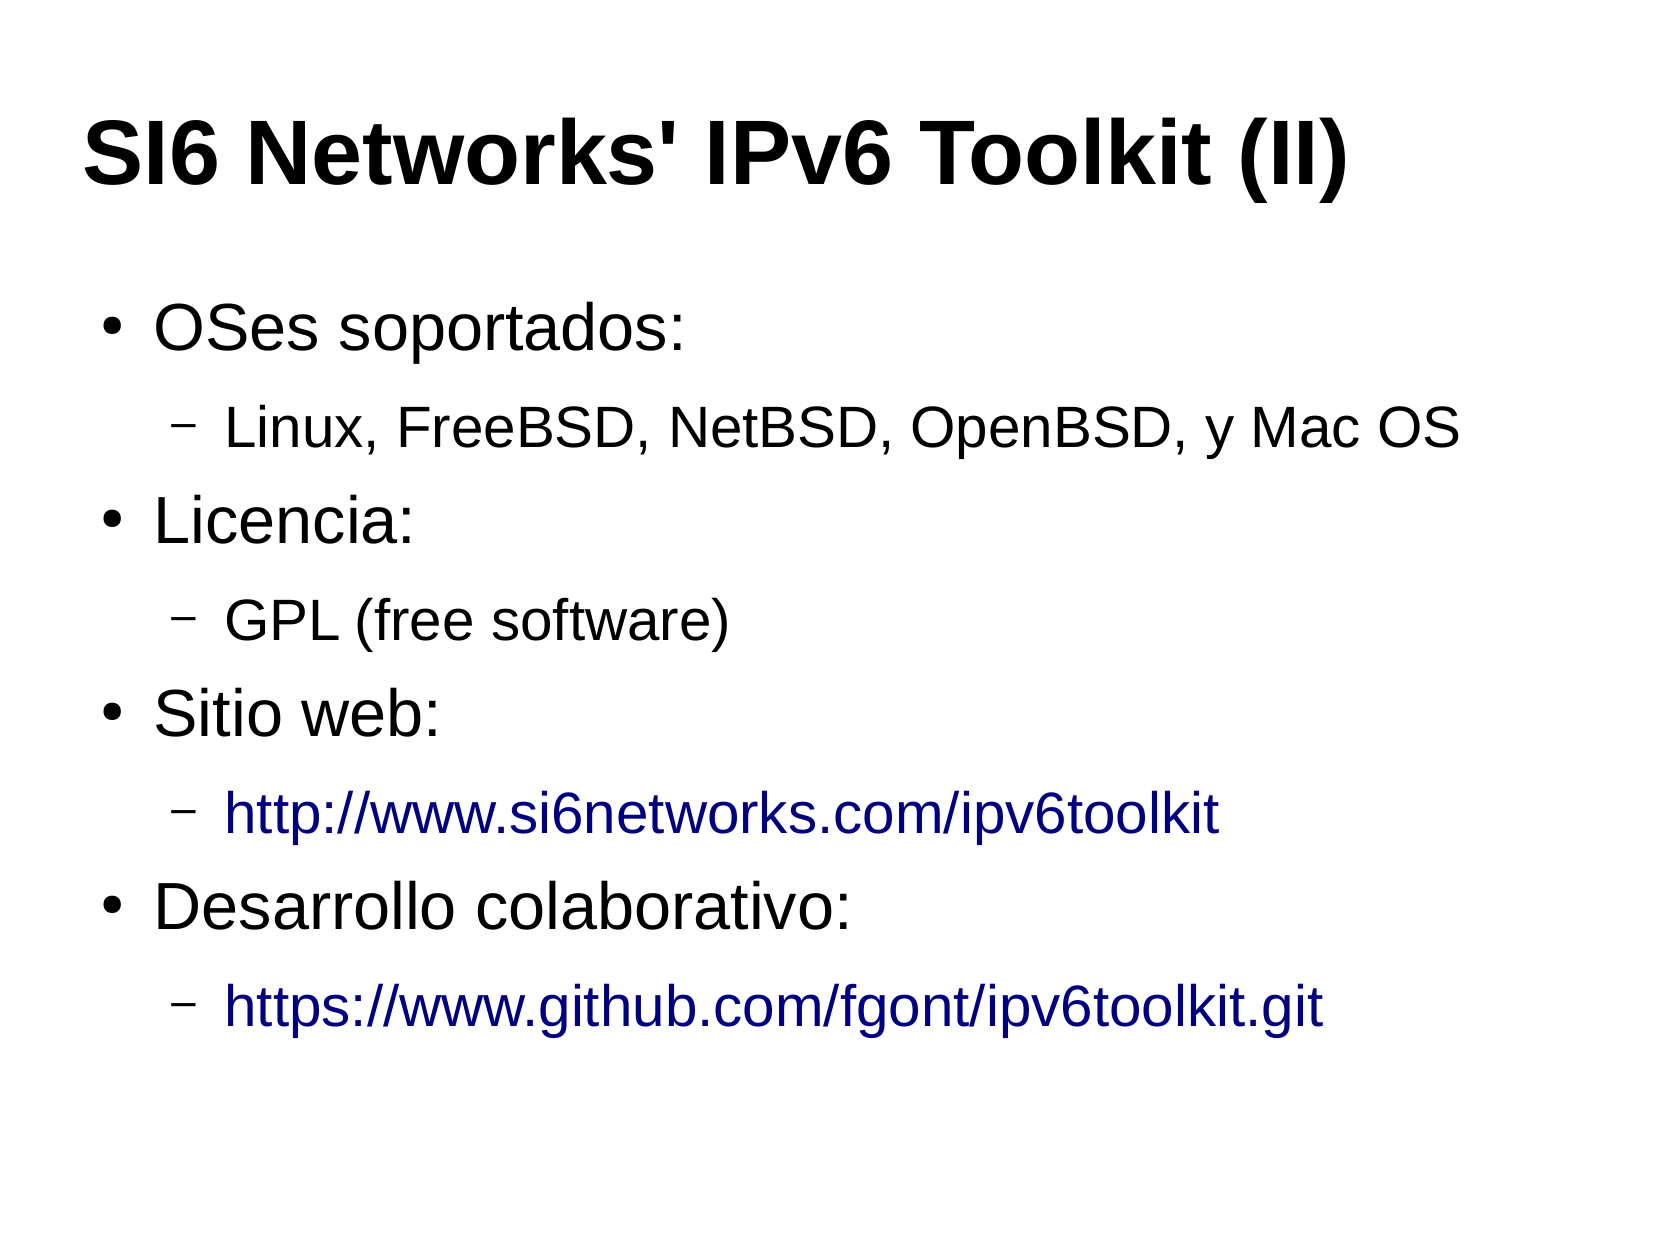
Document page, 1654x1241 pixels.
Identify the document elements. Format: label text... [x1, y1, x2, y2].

list OSes soportados: Linux, FreeBSD, NetBSD, OpenBSD, y Mac OS Licencia: GPL (free software) Sitio web: http://www.si6networks.com/ipv6toolkit Desarrollo colaborativo: https://www.github.com/fgont/ipv6toolkit.git [82, 290, 1538, 1126]
title SI6 Networks' IPv6 Toolkit (II) [82, 49, 1571, 257]
